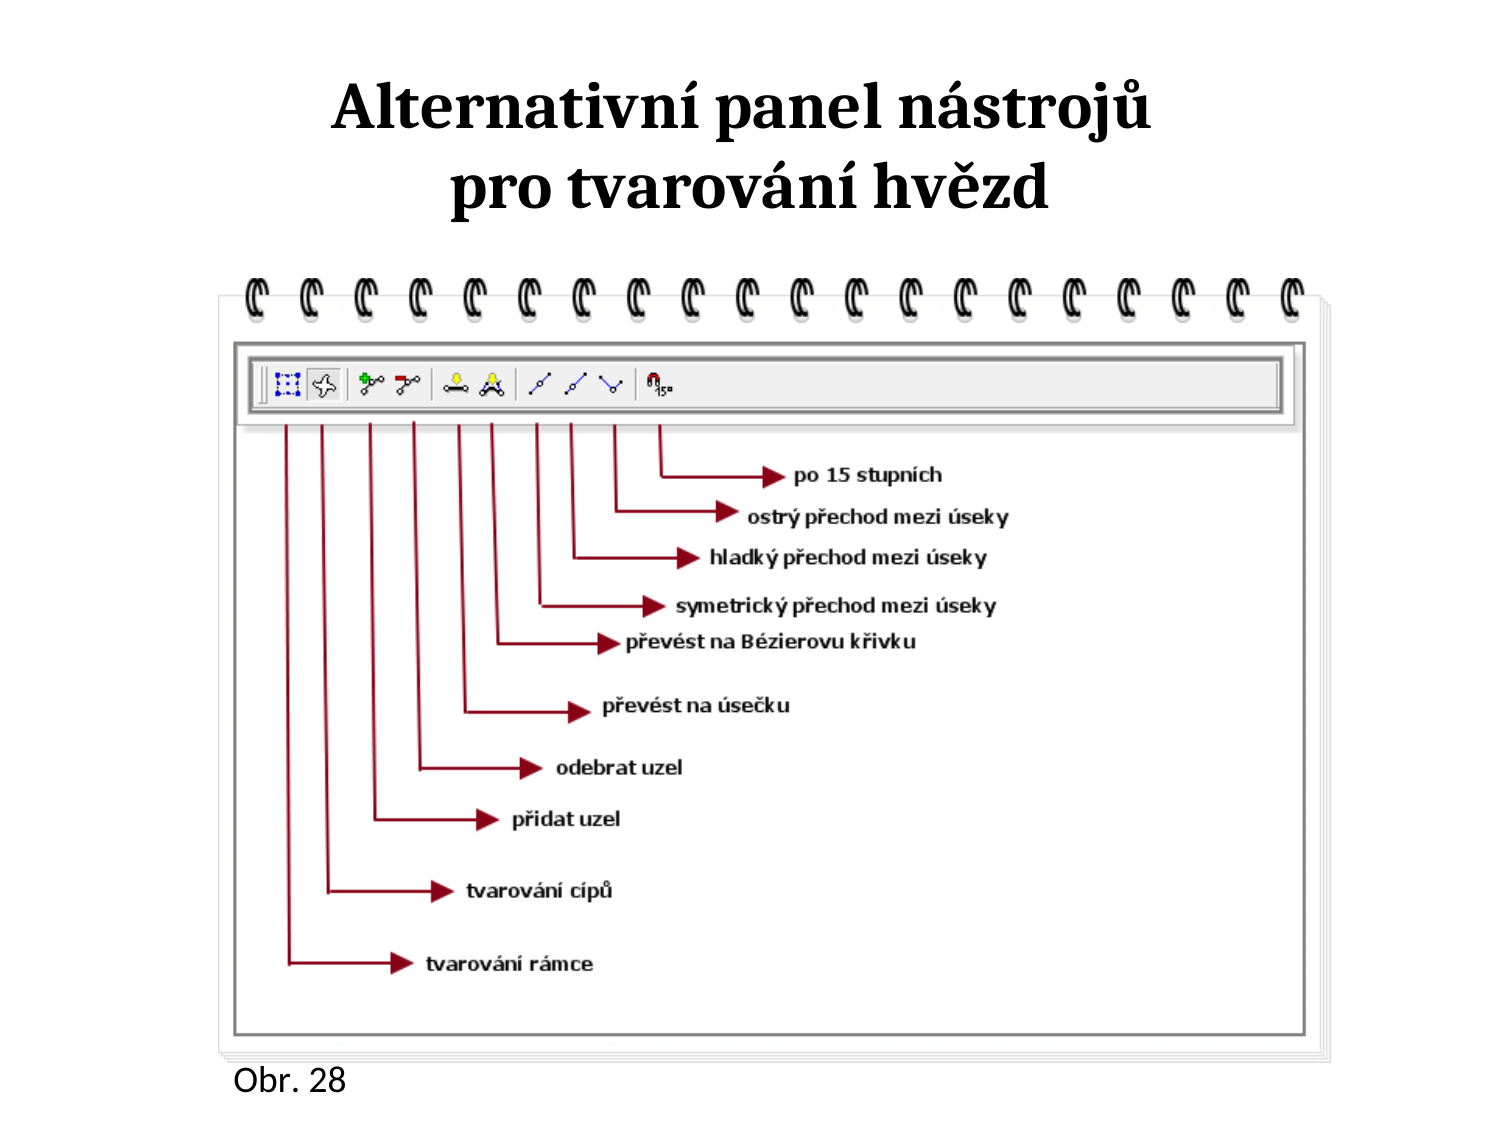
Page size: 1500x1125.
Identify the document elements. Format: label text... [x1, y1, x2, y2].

text_box Alternativní panel nástrojů pro tvarování hvězd [0, 54, 1500, 231]
text_box Obr. 28 [218, 1046, 538, 1108]
picture [218, 278, 1331, 1063]
